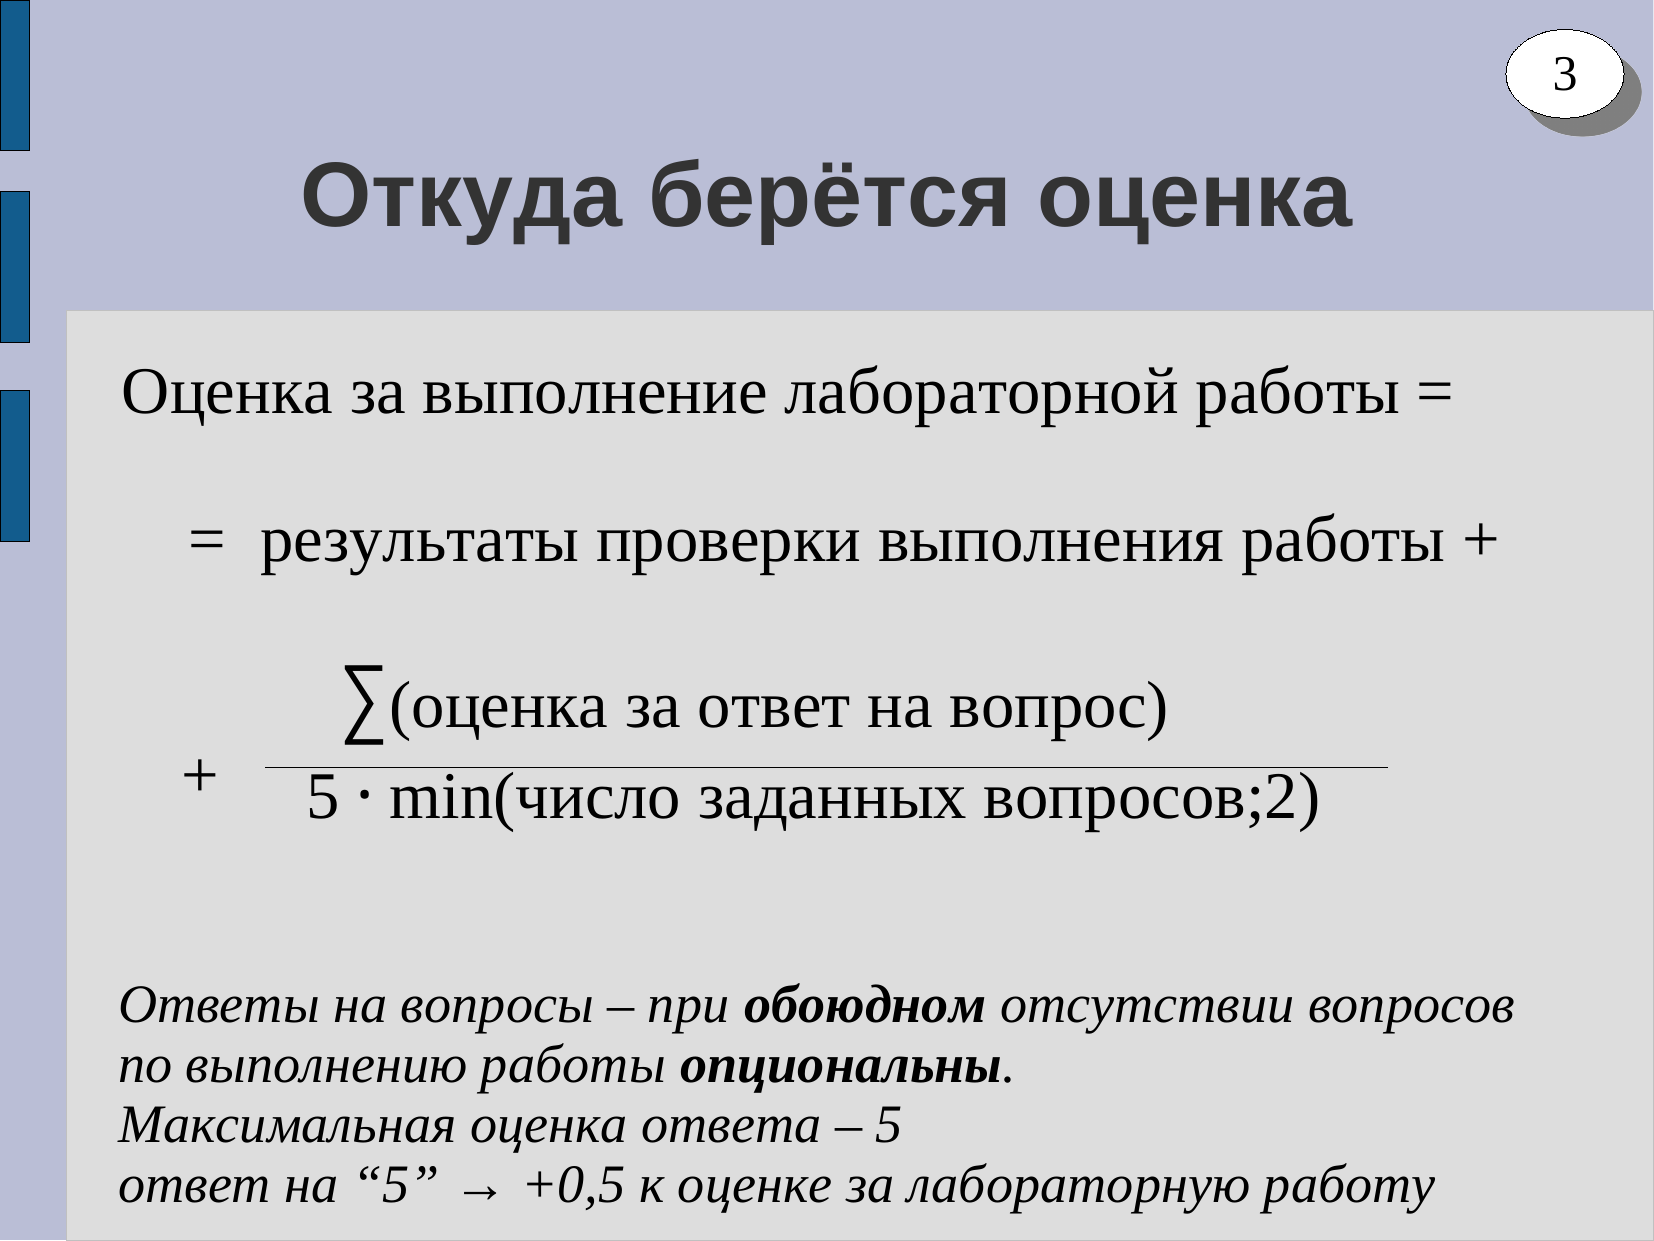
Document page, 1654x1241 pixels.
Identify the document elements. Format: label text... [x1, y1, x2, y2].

text_box Оценка за выполнение лабораторной работы = = результаты проверки выполнения работы + ∑(оценка за ответ на вопрос) 5 · min(число заданных вопросов;2) [121, 354, 1502, 921]
text_box Ответы на вопросы – при обоюдном отсутствии вопросов по выполнению работы опциональны. Максимальная оценка ответа – 5 ответ на “5” → +0,5 к оценке за лабораторную работу [118, 974, 1530, 1215]
text_box + [181, 738, 237, 813]
title Откуда берётся оценка [121, 91, 1534, 299]
text_box 3 [1505, 29, 1625, 119]
